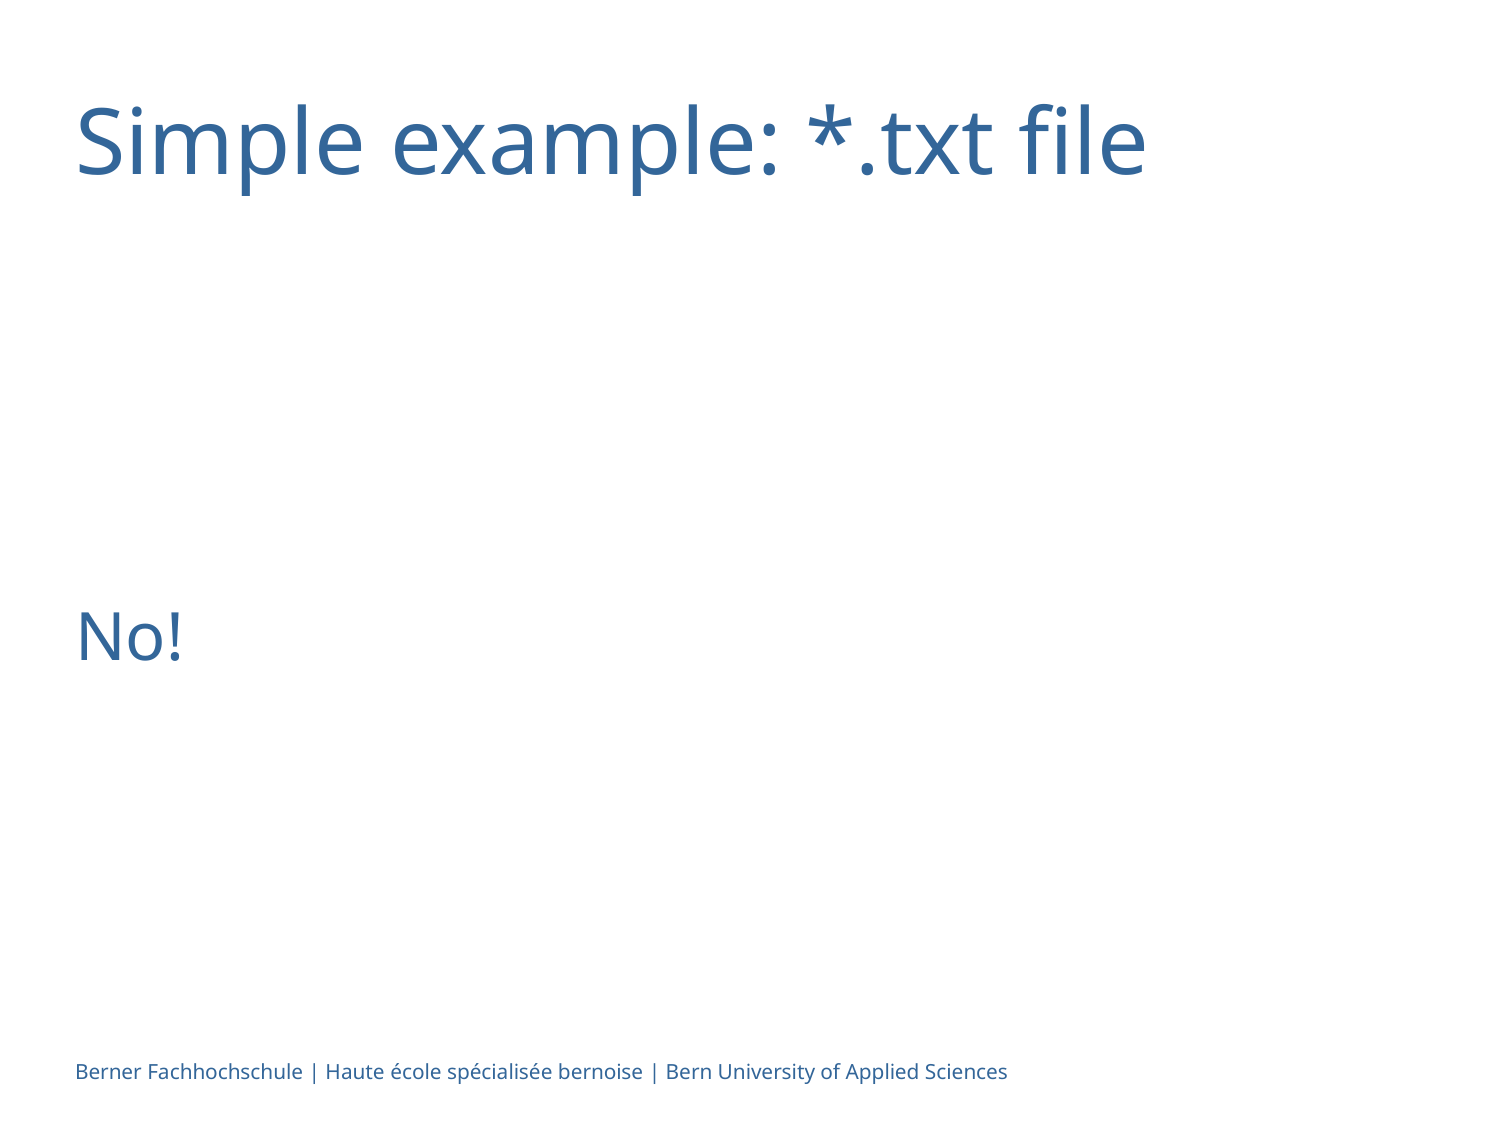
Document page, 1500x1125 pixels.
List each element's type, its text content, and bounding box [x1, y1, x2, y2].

subtitle No! [75, 263, 1425, 1006]
title Simple example: *.txt file [75, 44, 1425, 233]
